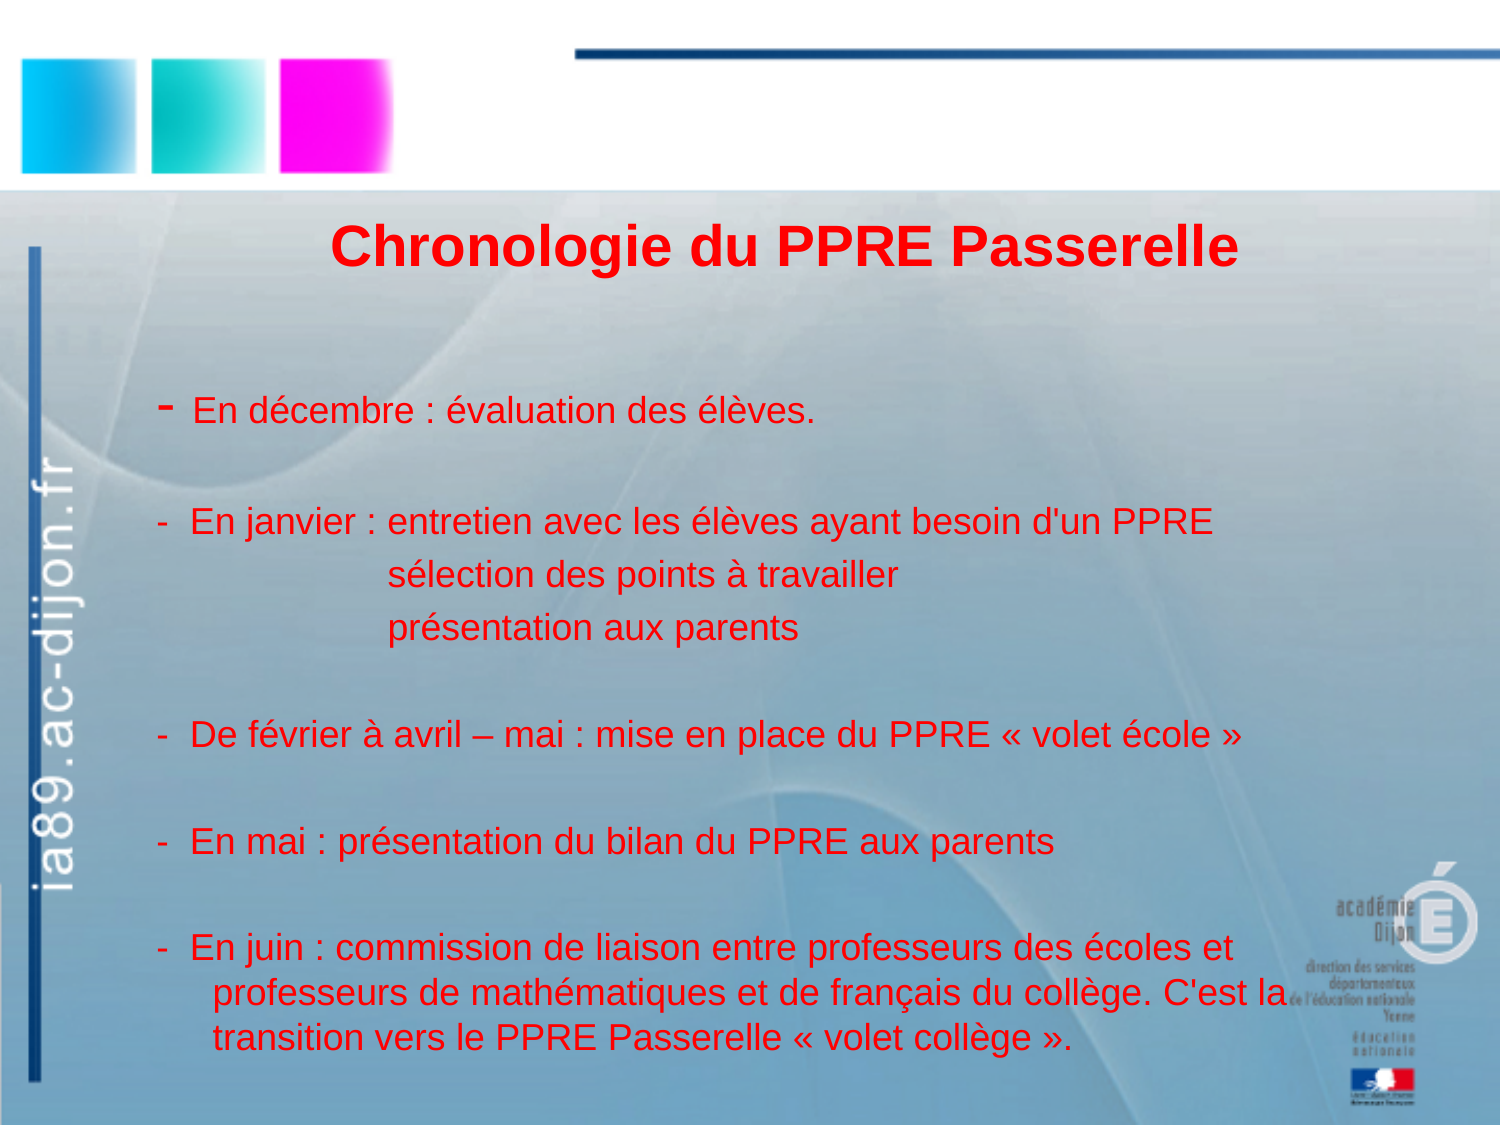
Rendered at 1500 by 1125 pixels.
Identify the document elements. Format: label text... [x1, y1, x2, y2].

picture [0, 0, 1500, 1125]
list Chronologie du PPRE Passerelle - En décembre : évaluation des élèves. - En janvier : entretien avec les élèves ayant besoin d'un PPRE sélection des points à travailler présentation aux parents - De février à avril – mai : mise en place du PPRE « volet école » - En mai : présentation du bilan du PPRE aux parents - En juin : commission de liaison entre professeurs des écoles et professeurs de mathématiques et de français du collège. C'est la transition vers le PPRE Passerelle « volet collège ». [141, 200, 1430, 1052]
